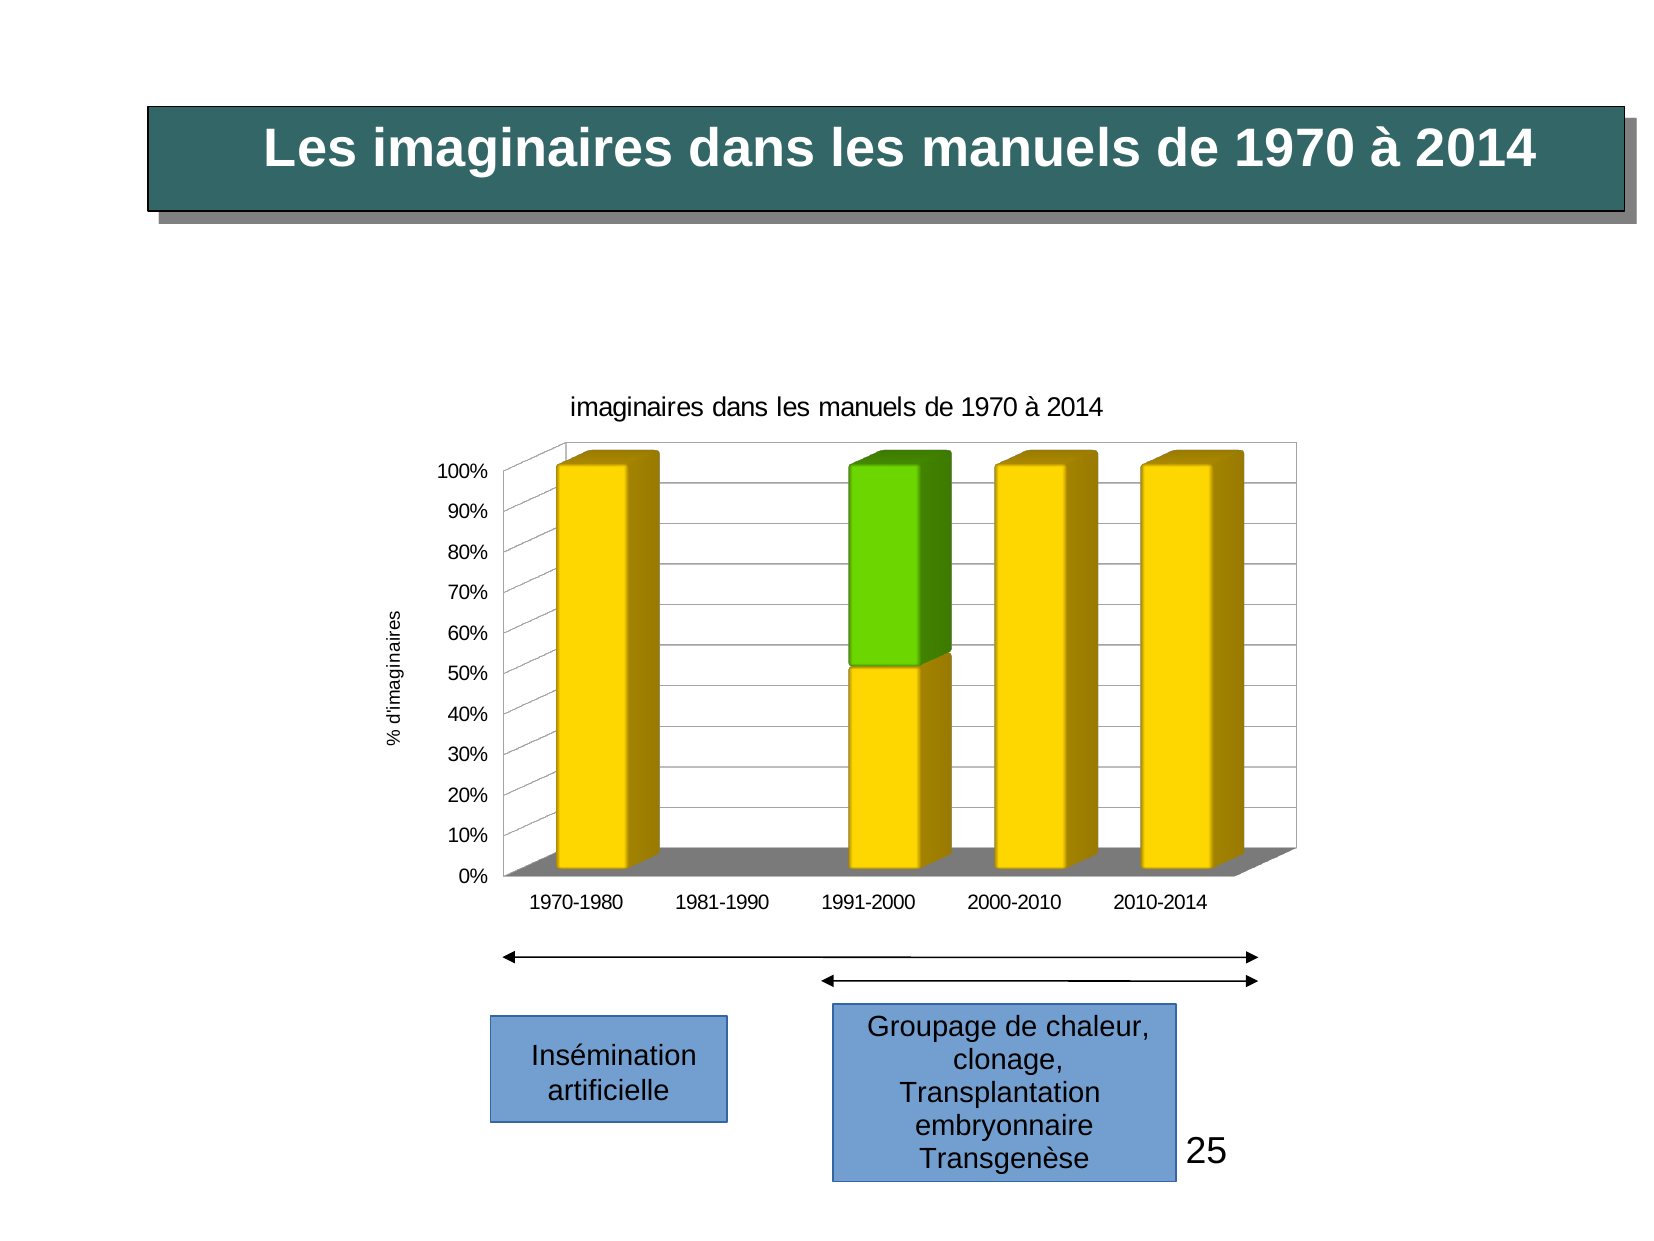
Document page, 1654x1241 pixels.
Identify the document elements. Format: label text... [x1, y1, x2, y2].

text_box Insémination artificielle [490, 1015, 727, 1123]
chart [350, 366, 1323, 926]
text_box Les imaginaires dans les manuels de 1970 à 2014 [147, 106, 1625, 211]
text_box Groupage de chaleur, clonage, Transplantation embryonnaire Transgenèse [833, 1004, 1176, 1182]
